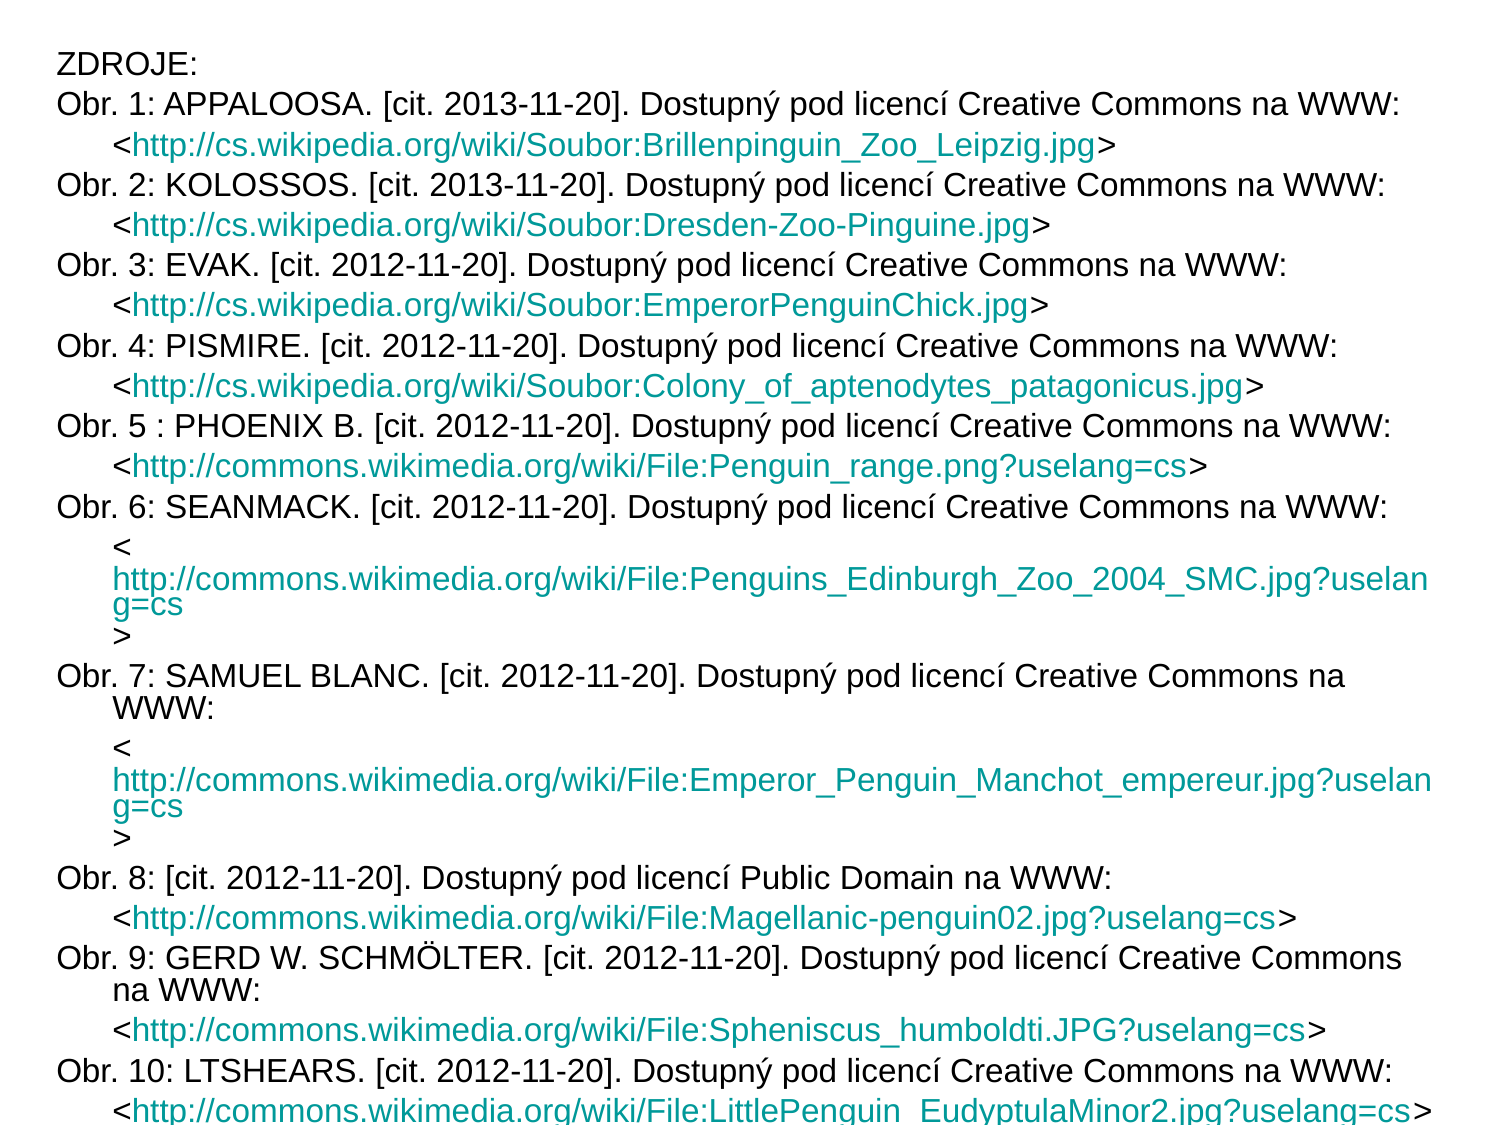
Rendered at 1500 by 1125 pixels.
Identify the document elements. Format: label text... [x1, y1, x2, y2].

list ZDROJE: Obr. 1: APPALOOSA. [cit. 2013-11-20]. Dostupný pod licencí Creative Commons na WWW: <http://cs.wikipedia.org/wiki/Soubor:Brillenpinguin_Zoo_Leipzig.jpg> Obr. 2: KOLOSSOS. [cit. 2013-11-20]. Dostupný pod licencí Creative Commons na WWW: <http://cs.wikipedia.org/wiki/Soubor:Dresden-Zoo-Pinguine.jpg> Obr. 3: EVAK. [cit. 2012-11-20]. Dostupný pod licencí Creative Commons na WWW: <http://cs.wikipedia.org/wiki/Soubor:EmperorPenguinChick.jpg> Obr. 4: PISMIRE. [cit. 2012-11-20]. Dostupný pod licencí Creative Commons na WWW: <http://cs.wikipedia.org/wiki/Soubor:Colony_of_aptenodytes_patagonicus.jpg> Obr. 5 : PHOENIX B. [cit. 2012-11-20]. Dostupný pod licencí Creative Commons na WWW: <http://commons.wikimedia.org/wiki/File:Penguin_range.png?uselang=cs> Obr. 6: SEANMACK. [cit. 2012-11-20]. Dostupný pod licencí Creative Commons na WWW: <http://commons.wikimedia.org/wiki/File:Penguins_Edinburgh_Zoo_2004_SMC.jpg?uselang=cs> Obr. 7: SAMUEL BLANC. [cit. 2012-11-20]. Dostupný pod licencí Creative Commons na WWW: <http://commons.wikimedia.org/wiki/File:Emperor_Penguin_Manchot_empereur.jpg?uselang=cs> Obr. 8: [cit. 2012-11-20]. Dostupný pod licencí Public Domain na WWW: <http://commons.wikimedia.org/wiki/File:Magellanic-penguin02.jpg?uselang=cs> Obr. 9: GERD W. SCHMÖLTER. [cit. 2012-11-20]. Dostupný pod licencí Creative Commons na WWW: <http://commons.wikimedia.org/wiki/File:Spheniscus_humboldti.JPG?uselang=cs> Obr. 10: LTSHEARS. [cit. 2012-11-20]. Dostupný pod licencí Creative Commons na WWW: <http://commons.wikimedia.org/wiki/File:LittlePenguin_EudyptulaMinor2.jpg?uselang=cs> Obr. 11: STAN SHEBS. [cit. 2012-11-20]. Dostupný pod licencí Creative Commons na WWW: <http://cs.wikipedia.org/wiki/Soubor:Eudyptes_chrysocome.jpg> [41, 42, 1459, 1125]
